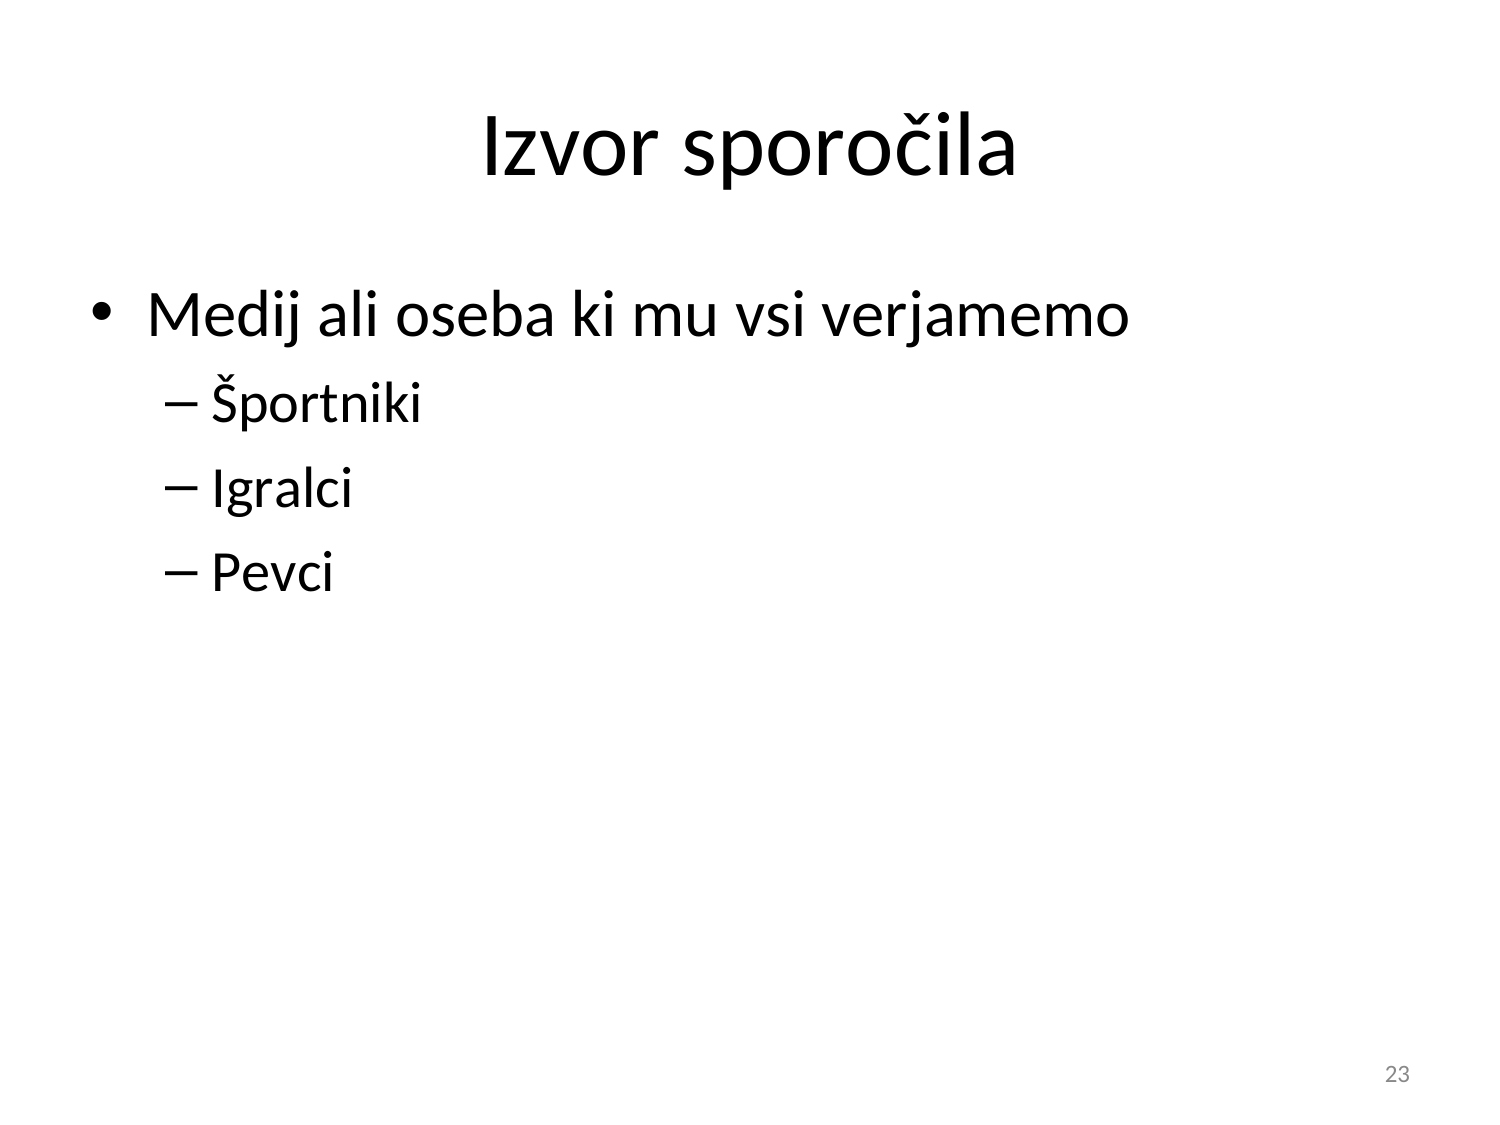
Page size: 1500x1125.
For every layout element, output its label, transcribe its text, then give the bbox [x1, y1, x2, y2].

list Medij ali oseba ki mu vsi verjamemo Športniki Igralci Pevci [75, 262, 1426, 1006]
text_box <number> [1074, 1042, 1426, 1103]
title Izvor sporočila [75, 45, 1426, 233]
